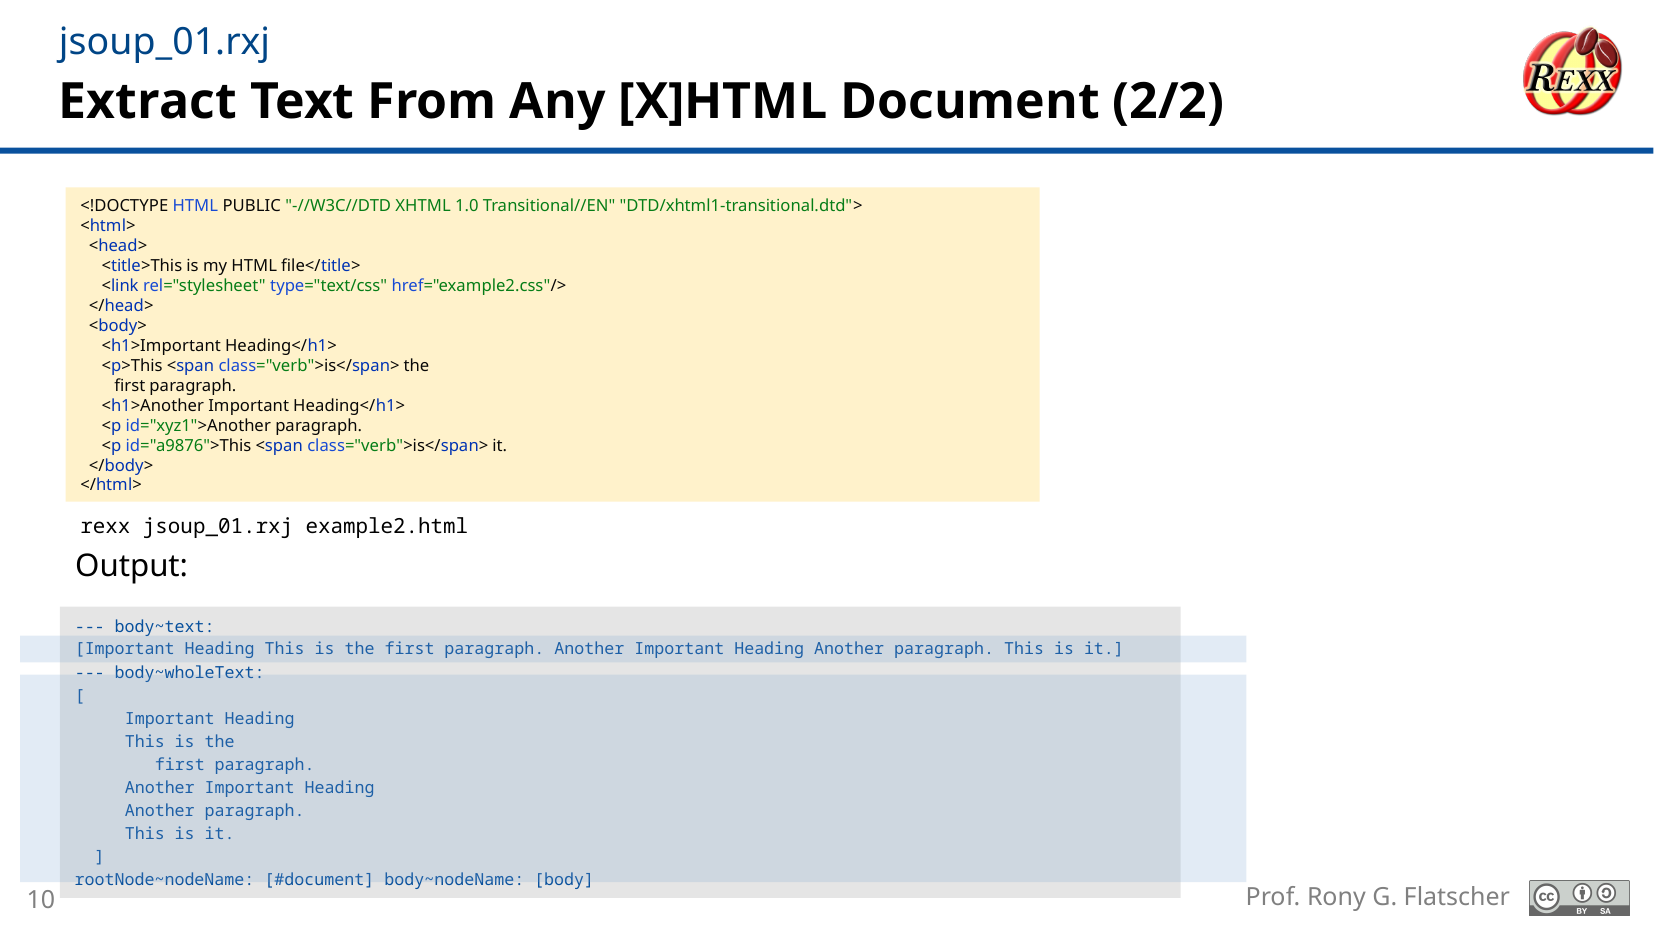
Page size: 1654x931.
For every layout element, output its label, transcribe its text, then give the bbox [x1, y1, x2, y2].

text_box [20, 674, 1247, 883]
text_box <!DOCTYPE HTML PUBLIC "-//W3C//DTD XHTML 1.0 Transitional//EN" "DTD/xhtml1-transitional.dtd"> <html> <head> <title>This is my HTML file</title> <link rel="stylesheet" type="text/css" href="example2.css"/> </head> <body> <h1>Important Heading</h1> <p>This <span class="verb">is</span> the first paragraph. <h1>Another Important Heading</h1> <p id="xyz1">Another paragraph. <p id="a9876">This <span class="verb">is</span> it. </body> </html> [65, 187, 1040, 502]
text_box rexx jsoup_01.rxj example2.html [65, 503, 568, 559]
text_box Output: [60, 535, 550, 592]
title jsoup_01.rxj Extract Text From Any [X]HTML Document (2/2) [0, 0, 1625, 148]
text_box --- body~text: [Important Heading This is the first paragraph. Another Important Heading Another paragraph. This is it.] --- body~wholeText: [ Important Heading This is the first paragraph. Another Important Heading Another paragraph. This is it. ] rootNode~nodeName: [#document] body~nodeName: [body] [59, 606, 1181, 635]
text_box --- body~text: [Important Heading This is the first paragraph. Another Important Heading Another paragraph. This is it.] --- body~wholeText: [ Important Heading This is the first paragraph. Another Important Heading Another paragraph. This is it. ] rootNode~nodeName: [#document] body~nodeName: [body] [59, 663, 1181, 674]
text_box [20, 635, 1247, 663]
